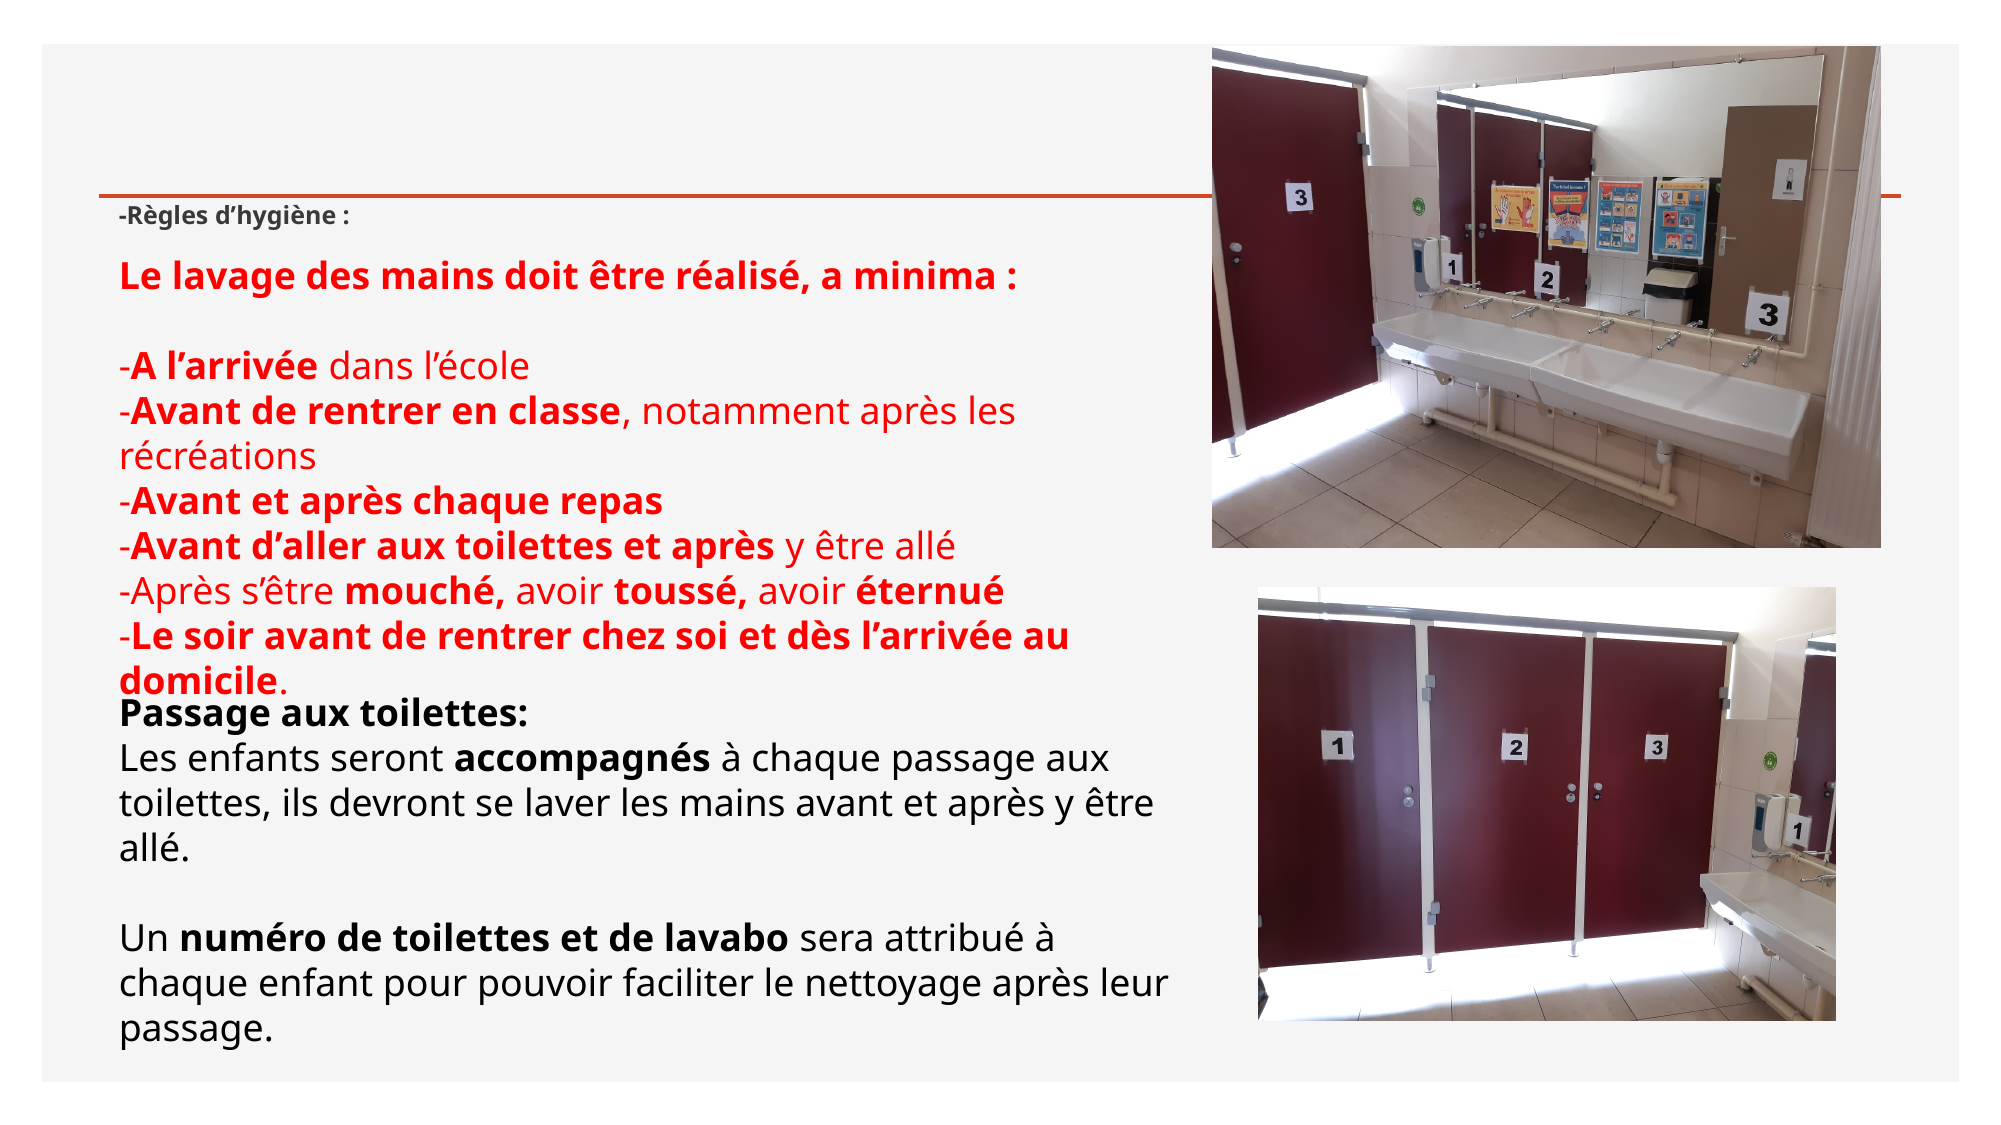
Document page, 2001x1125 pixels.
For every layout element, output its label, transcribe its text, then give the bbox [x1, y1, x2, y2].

title -Règles d’hygiène : [103, 191, 1212, 297]
picture [1258, 587, 1836, 1021]
text_box Passage aux toilettes: Les enfants seront accompagnés à chaque passage aux toilettes, ils devront se laver les mains avant et après y être allé. Un numéro de toilettes et de lavabo sera attribué à chaque enfant pour pouvoir faciliter le nettoyage après leur passage. [103, 681, 1187, 970]
text_box Le lavage des mains doit être réalisé, a minima : -A l’arrivée dans l’école -Avant de rentrer en classe, notamment après les récréations -Avant et après chaque repas -Avant d’aller aux toilettes et après y être allé -Après s’être mouché, avoir toussé, avoir éternué -Le soir avant de rentrer chez soi et dès l’arrivée au domicile. [103, 244, 1187, 669]
picture [1212, 46, 1881, 548]
